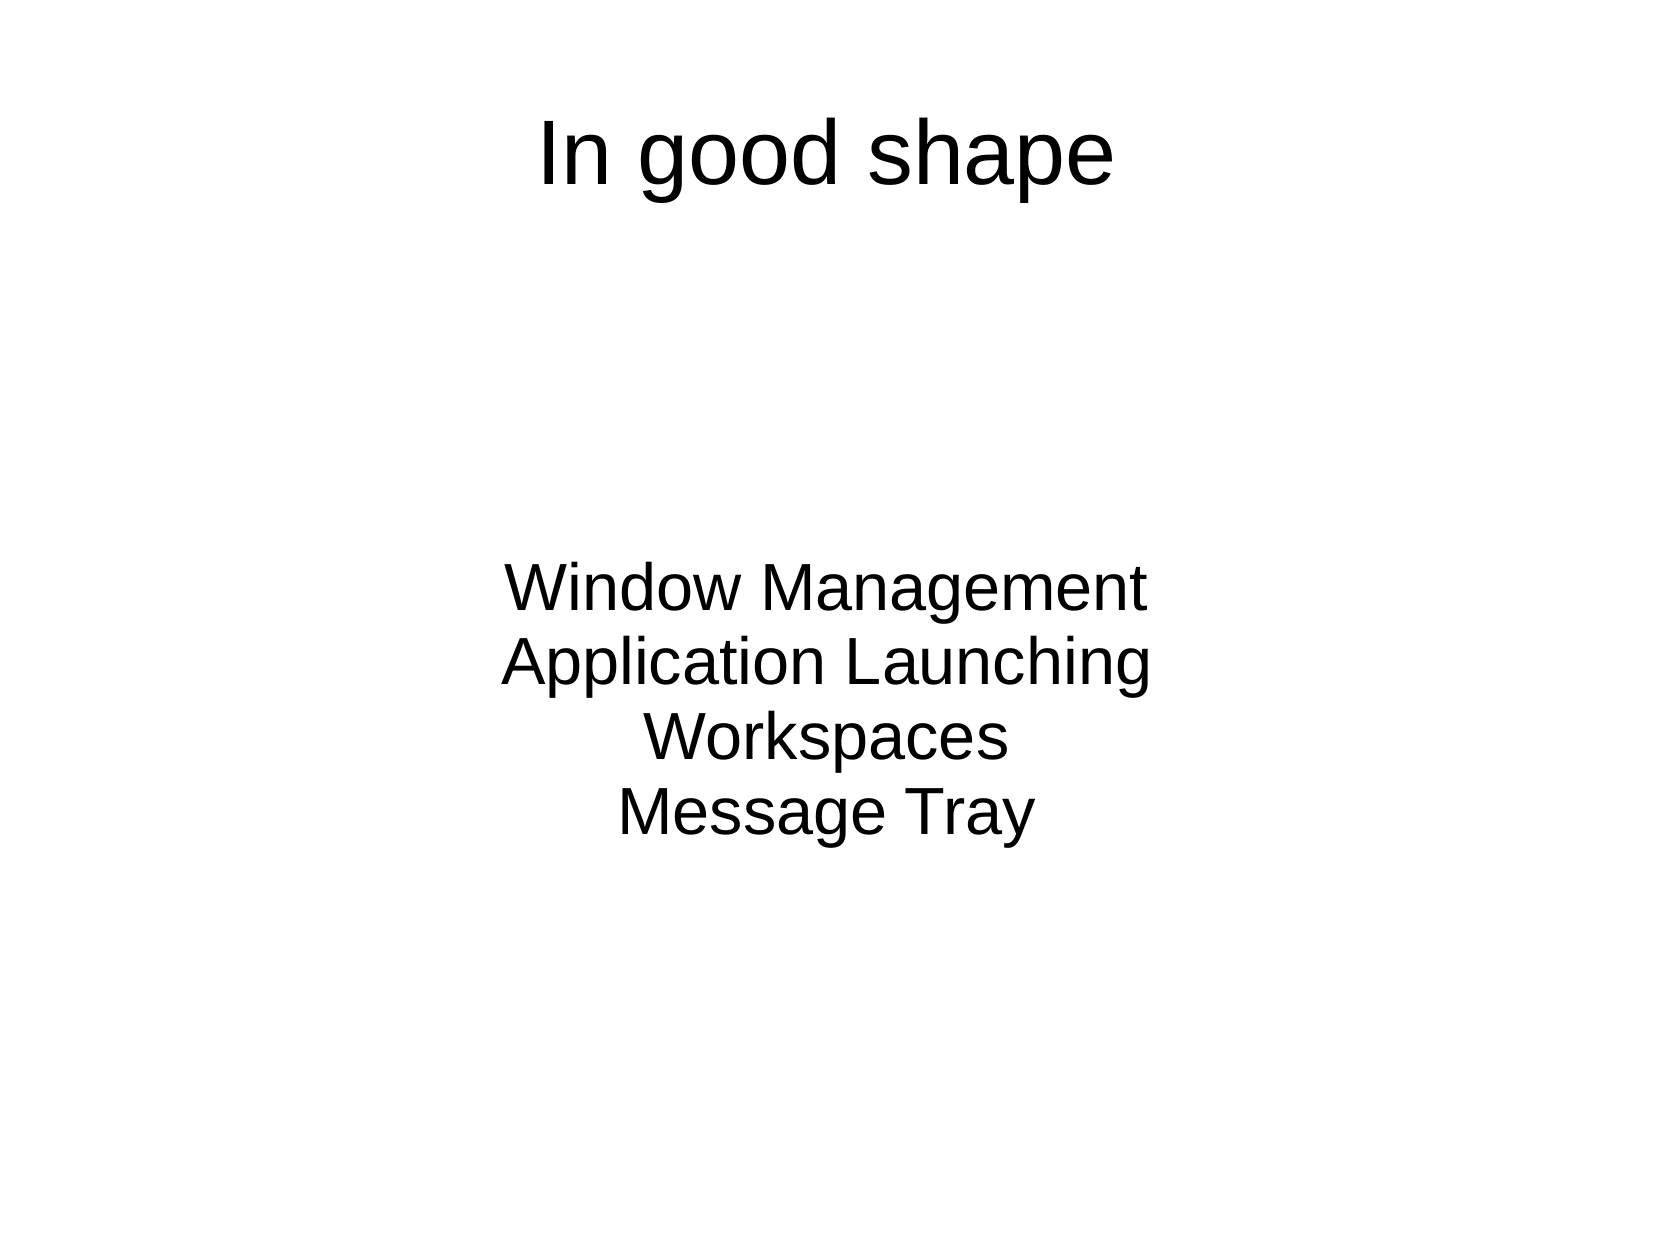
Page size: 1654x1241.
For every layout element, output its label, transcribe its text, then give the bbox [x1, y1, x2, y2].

title In good shape [82, 56, 1571, 250]
subtitle Window Management Application Launching Workspaces Message Tray [82, 290, 1571, 1109]
